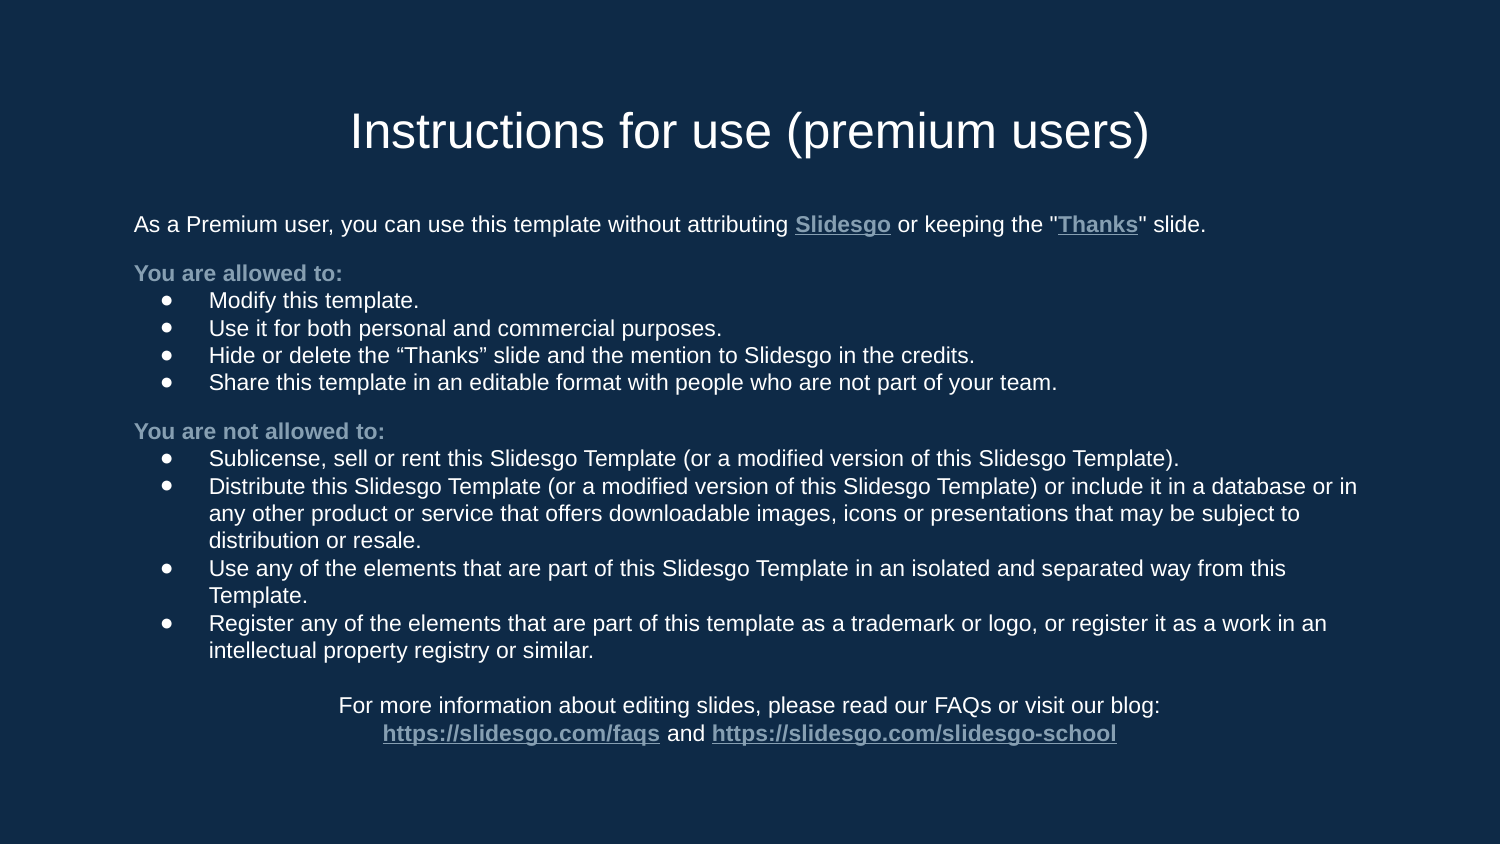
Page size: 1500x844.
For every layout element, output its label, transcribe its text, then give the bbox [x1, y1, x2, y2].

title Instructions for use (premium users) [118, 83, 1382, 163]
text_box As a Premium user, you can use this template without attributing Slidesgo or keeping the "Thanks" slide. You are allowed to: Modify this template. Use it for both personal and commercial purposes. Hide or delete the “Thanks” slide and the mention to Slidesgo in the credits. Share this template in an editable format with people who are not part of your team. You are not allowed to: Sublicense, sell or rent this Slidesgo Template (or a modified version of this Slidesgo Template). Distribute this Slidesgo Template (or a modified version of this Slidesgo Template) or include it in a database or in any other product or service that offers downloadable images, icons or presentations that may be subject to distribution or resale. Use any of the elements that are part of this Slidesgo Template in an isolated and separated way from this Template. Register any of the elements that are part of this template as a trademark or logo, or register it as a work in an intellectual property registry or similar. For more information about editing slides, please read our FAQs or visit our blog: https://slidesgo.com/faqs and https://slidesgo.com/slidesgo-school [118, 194, 1382, 760]
